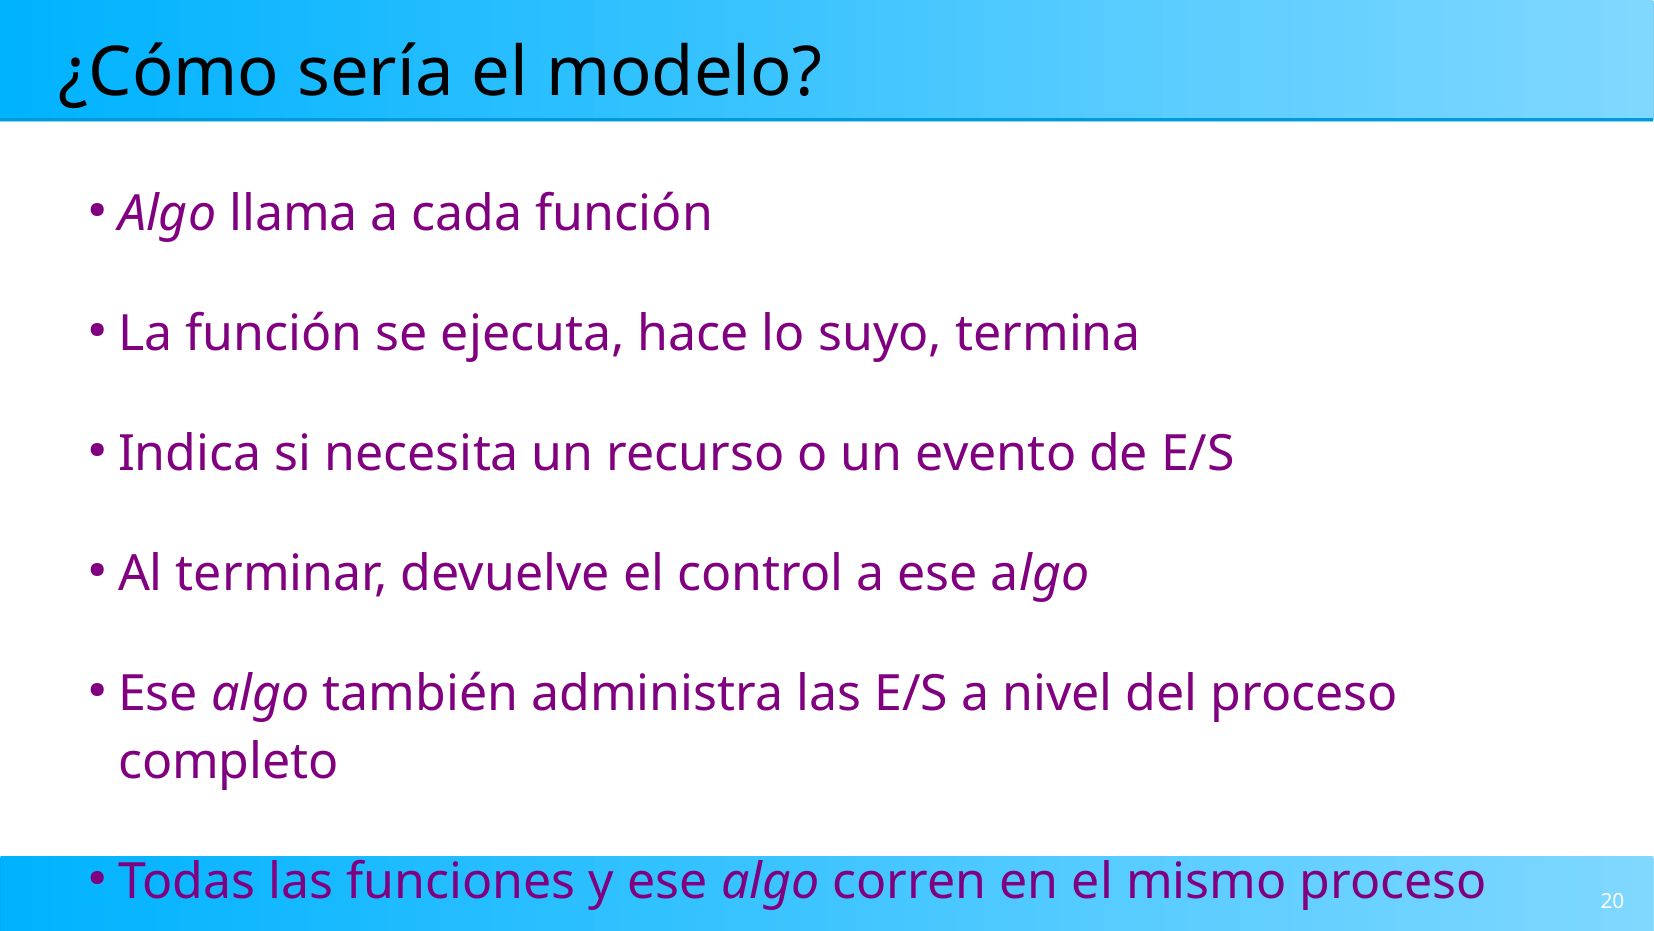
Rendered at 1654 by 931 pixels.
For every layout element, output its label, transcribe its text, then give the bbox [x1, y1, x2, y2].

title ¿Cómo sería el modelo? [59, 29, 1595, 108]
list Algo llama a cada función La función se ejecuta, hace lo suyo, termina Indica si necesita un recurso o un evento de E/S Al terminar, devuelve el control a ese algo Ese algo también administra las E/S a nivel del proceso completo Todas las funciones y ese algo corren en el mismo proceso [59, 177, 1595, 768]
